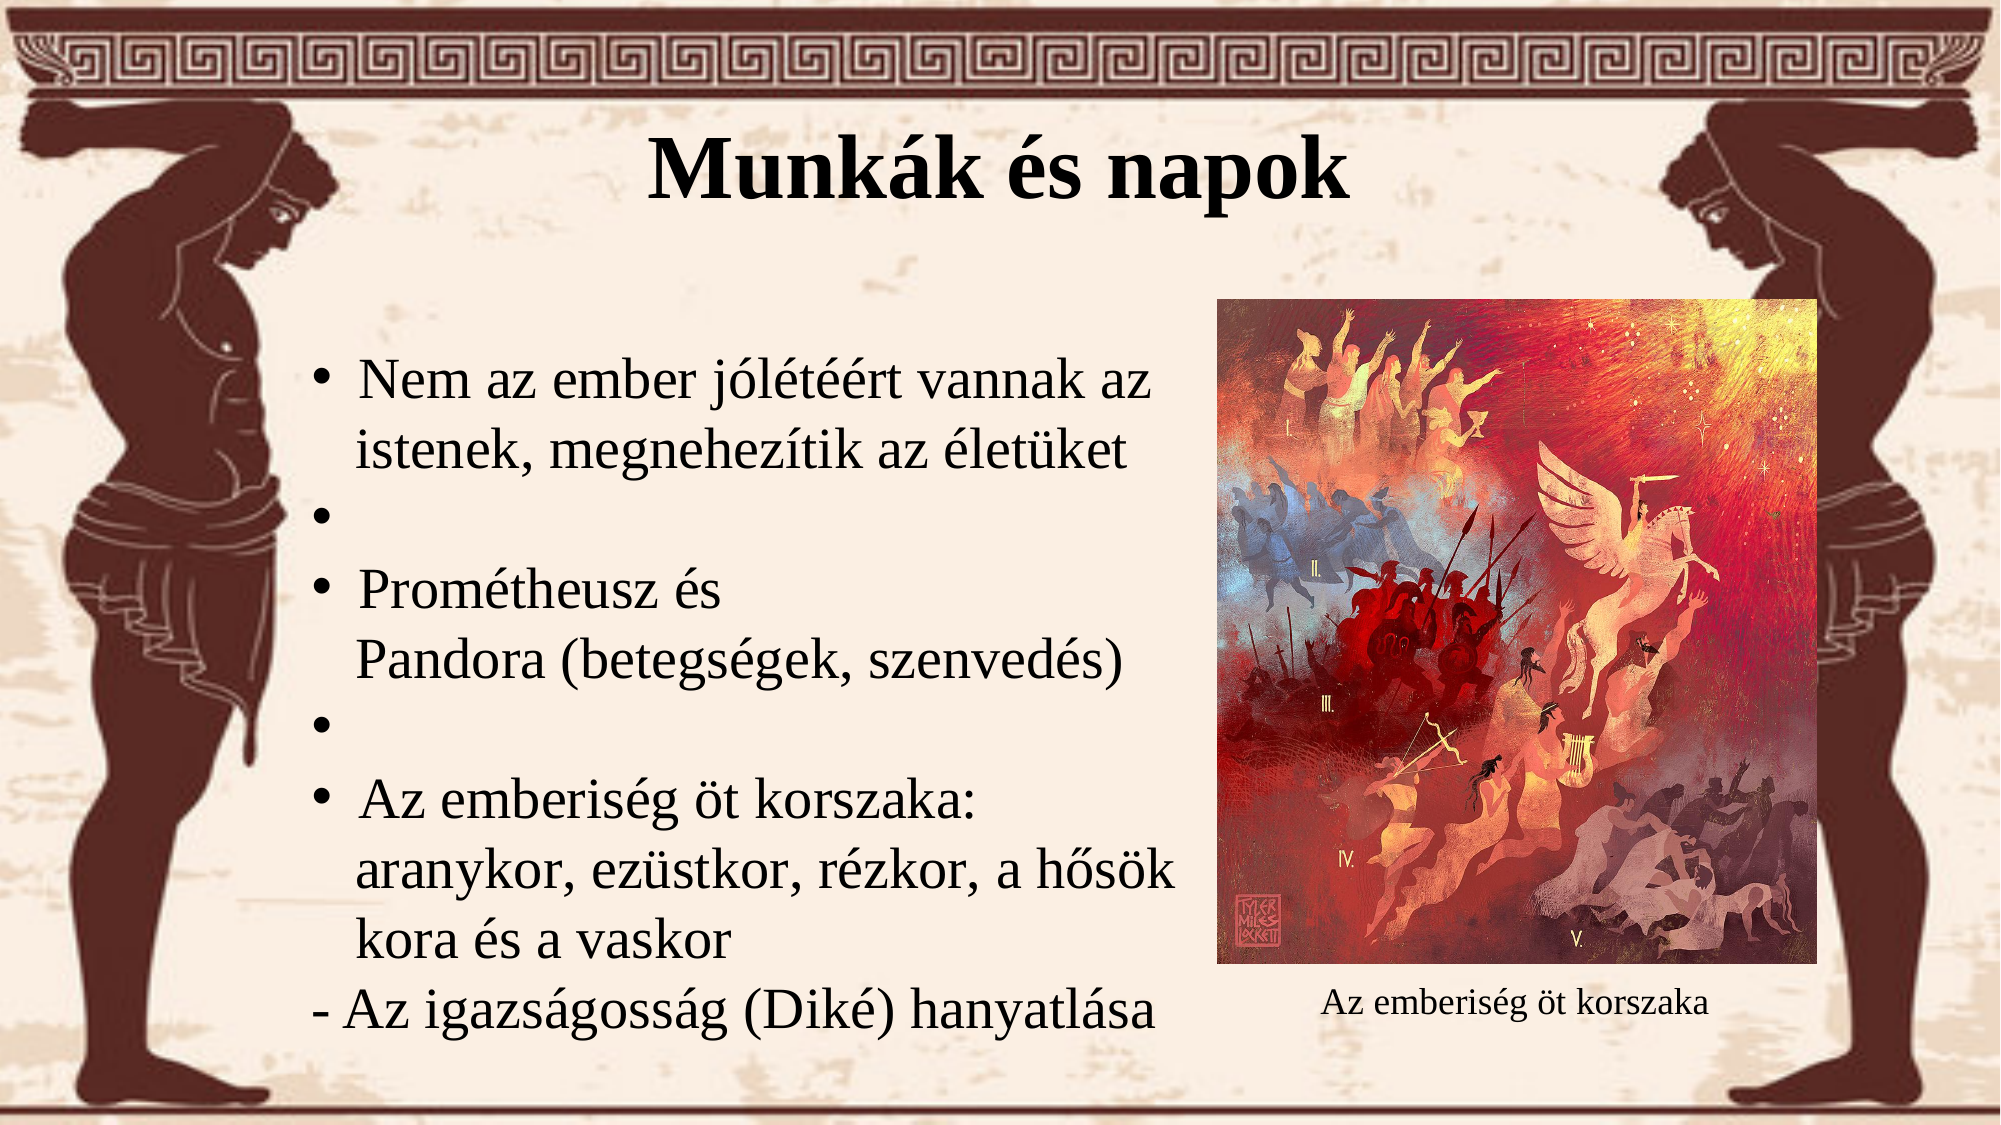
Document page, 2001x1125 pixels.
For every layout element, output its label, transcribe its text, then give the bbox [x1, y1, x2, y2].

title Munkák és napok [137, 59, 1863, 278]
picture [1217, 299, 1817, 964]
text_box Nem az ember jólétéért vannak az istenek, megnehezítik az életüket Prométheusz és Pandora (betegségek, szenvedés) Az emberiség öt korszaka: aranykor, ezüstkor, rézkor, a hősök kora és a vaskor - Az igazságosság (Diké) hanyatlása [296, 332, 1201, 1055]
text_box Az emberiség öt korszaka [1305, 969, 1729, 1031]
